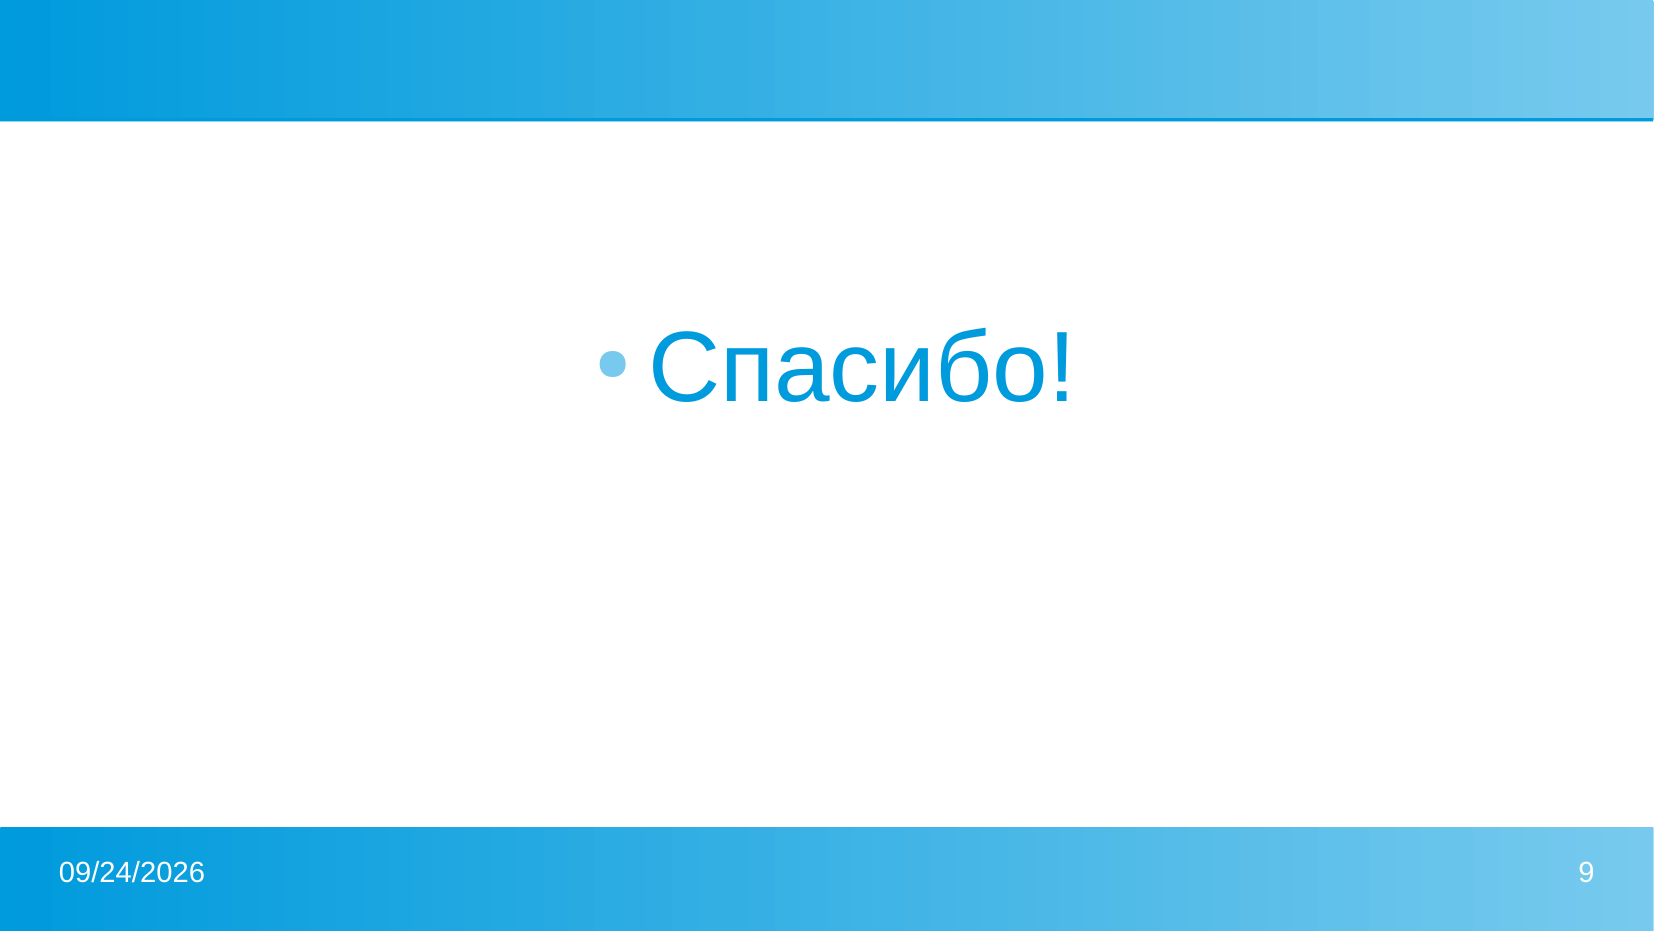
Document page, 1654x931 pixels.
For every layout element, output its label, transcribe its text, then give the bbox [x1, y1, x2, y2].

list Спасибо! [59, 177, 1595, 768]
